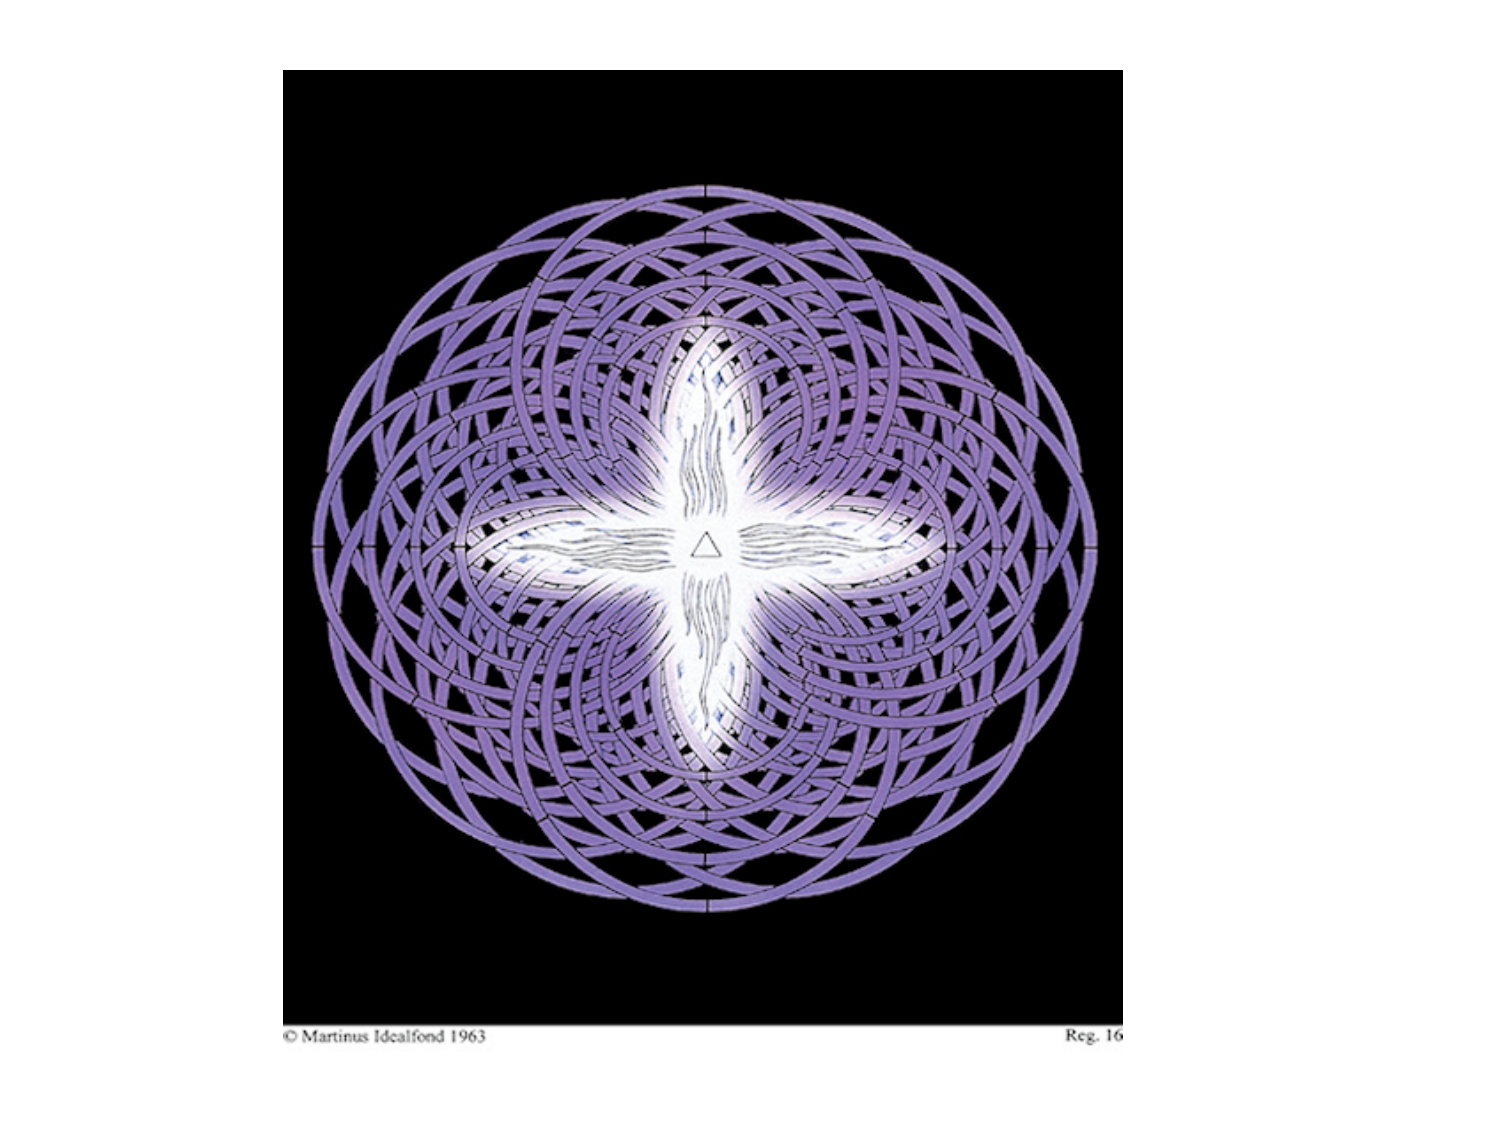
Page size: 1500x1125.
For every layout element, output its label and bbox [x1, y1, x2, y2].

picture [283, 70, 1123, 1052]
